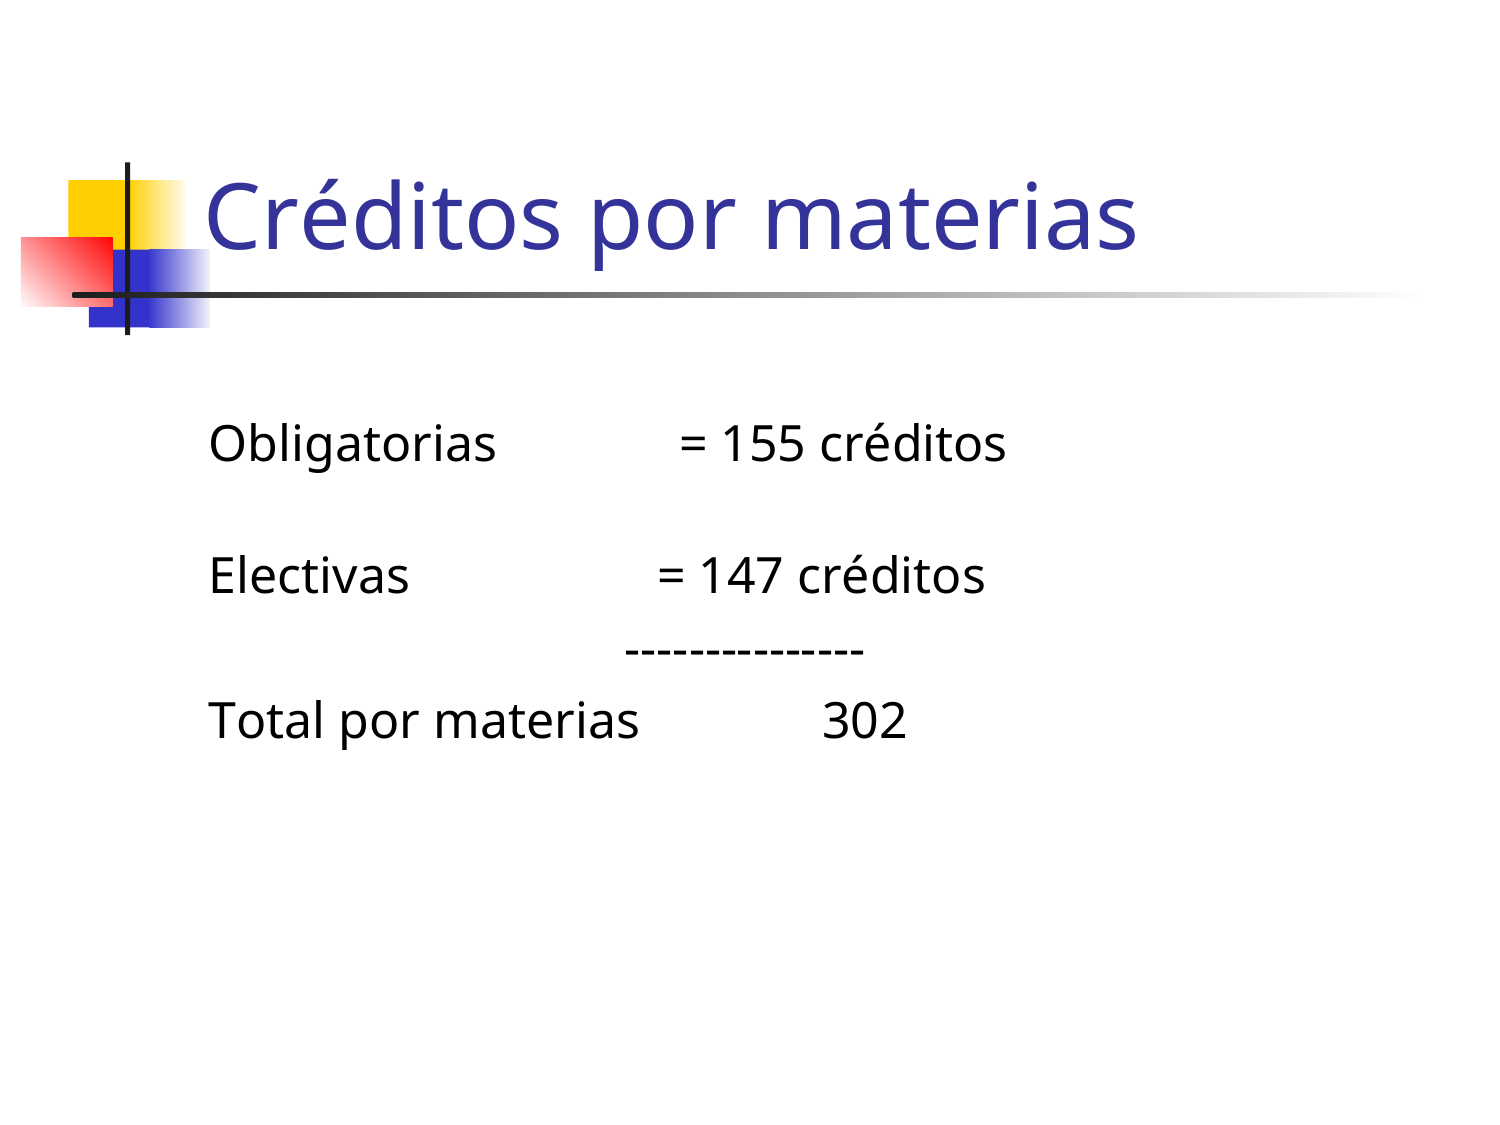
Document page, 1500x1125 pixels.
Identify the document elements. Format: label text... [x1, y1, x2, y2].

title Créditos por materias [188, 35, 1468, 276]
list Obligatorias = 155 créditos Electivas = 147 créditos --------------- Total por materias 302 [193, 331, 1469, 1007]
